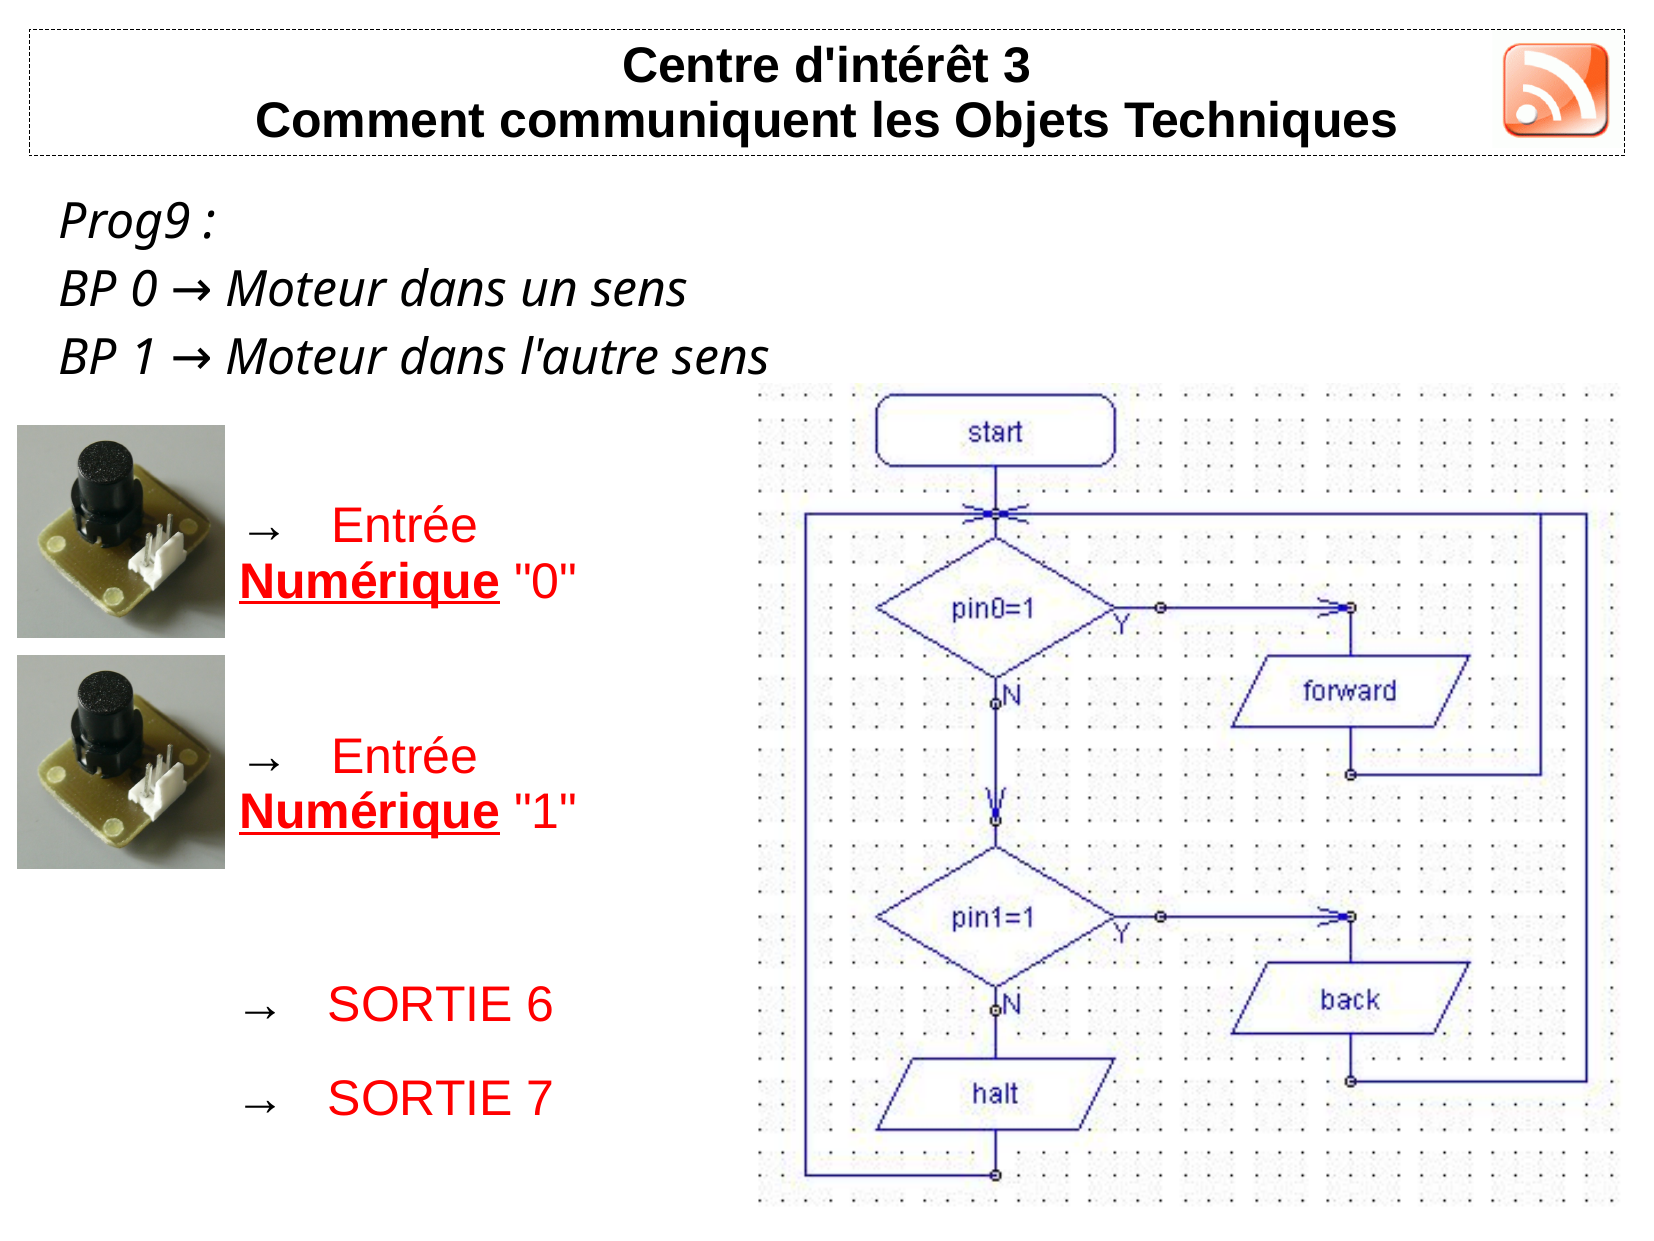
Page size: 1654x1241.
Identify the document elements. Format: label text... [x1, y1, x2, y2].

text_box → SORTIE 7 [220, 1063, 626, 1152]
picture [17, 425, 225, 638]
text_box → Entrée Numérique "0" [224, 490, 609, 617]
text_box Prog9 : BP 0 → Moteur dans un sens BP 1 → Moteur dans l'autre sens [44, 177, 1447, 471]
text_box → Entrée Numérique "1" [224, 720, 609, 847]
text_box → SORTIE 6 [220, 968, 626, 1058]
text_box Centre d'intérêt 3 Comment communiquent les Objets Techniques [29, 29, 1625, 156]
picture [17, 655, 225, 869]
picture [741, 383, 1625, 1223]
